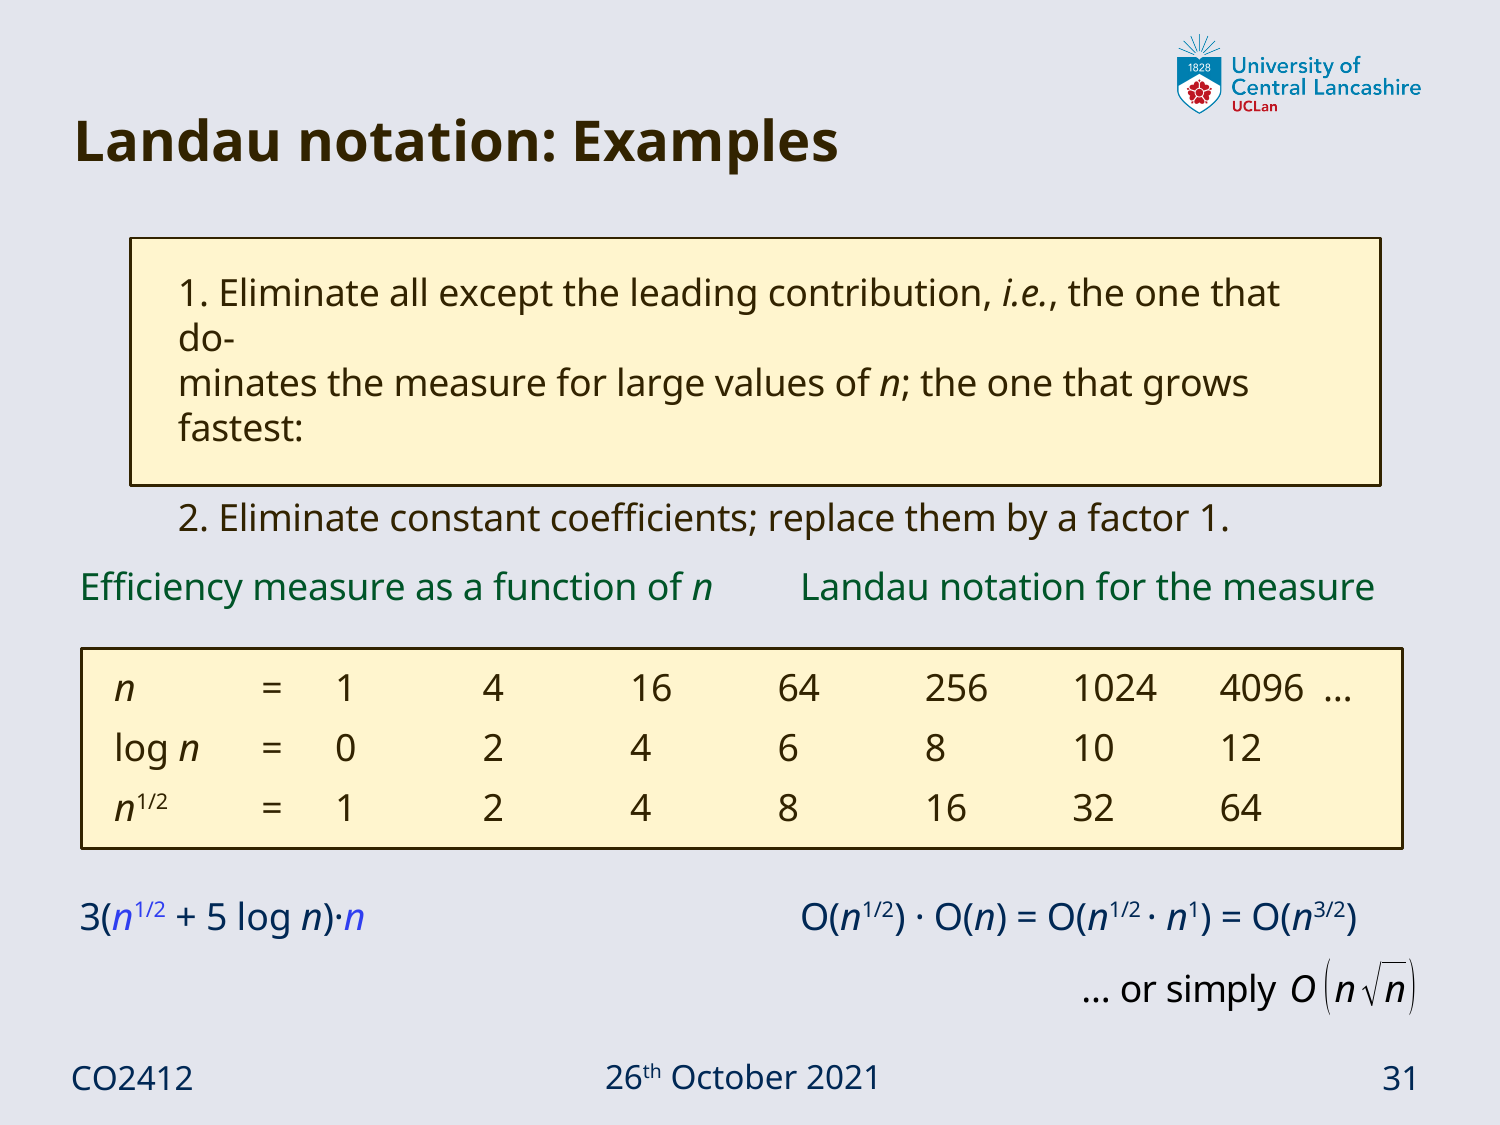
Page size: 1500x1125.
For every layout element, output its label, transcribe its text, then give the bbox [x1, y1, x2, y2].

text_box Landau notation for the measure O(n1/2) · O(n) = O(n1/2 · n1) = O(n3/2) [785, 555, 1450, 945]
text_box n = 1 4 16 64 256 1024 4096 … log n = 0 2 4 6 8 10 12 n1/2 = 1 2 4 8 16 32 64 [99, 656, 1377, 837]
text_box Efficiency measure as a function of n 3(n1/2 + 5 log n)·n [64, 555, 729, 945]
picture [1177, 34, 1421, 93]
text_box [81, 648, 1403, 849]
text_box [130, 237, 1381, 486]
chart [1075, 956, 1423, 1019]
text_box 1. Eliminate all except the leading contribution, i.e., the one that do- minates the measure for large values of n; the one that grows fastest: 2. Eliminate constant coefficients; replace them by a factor 1. [163, 261, 1354, 457]
title Landau notation: Examples [58, 93, 1475, 186]
